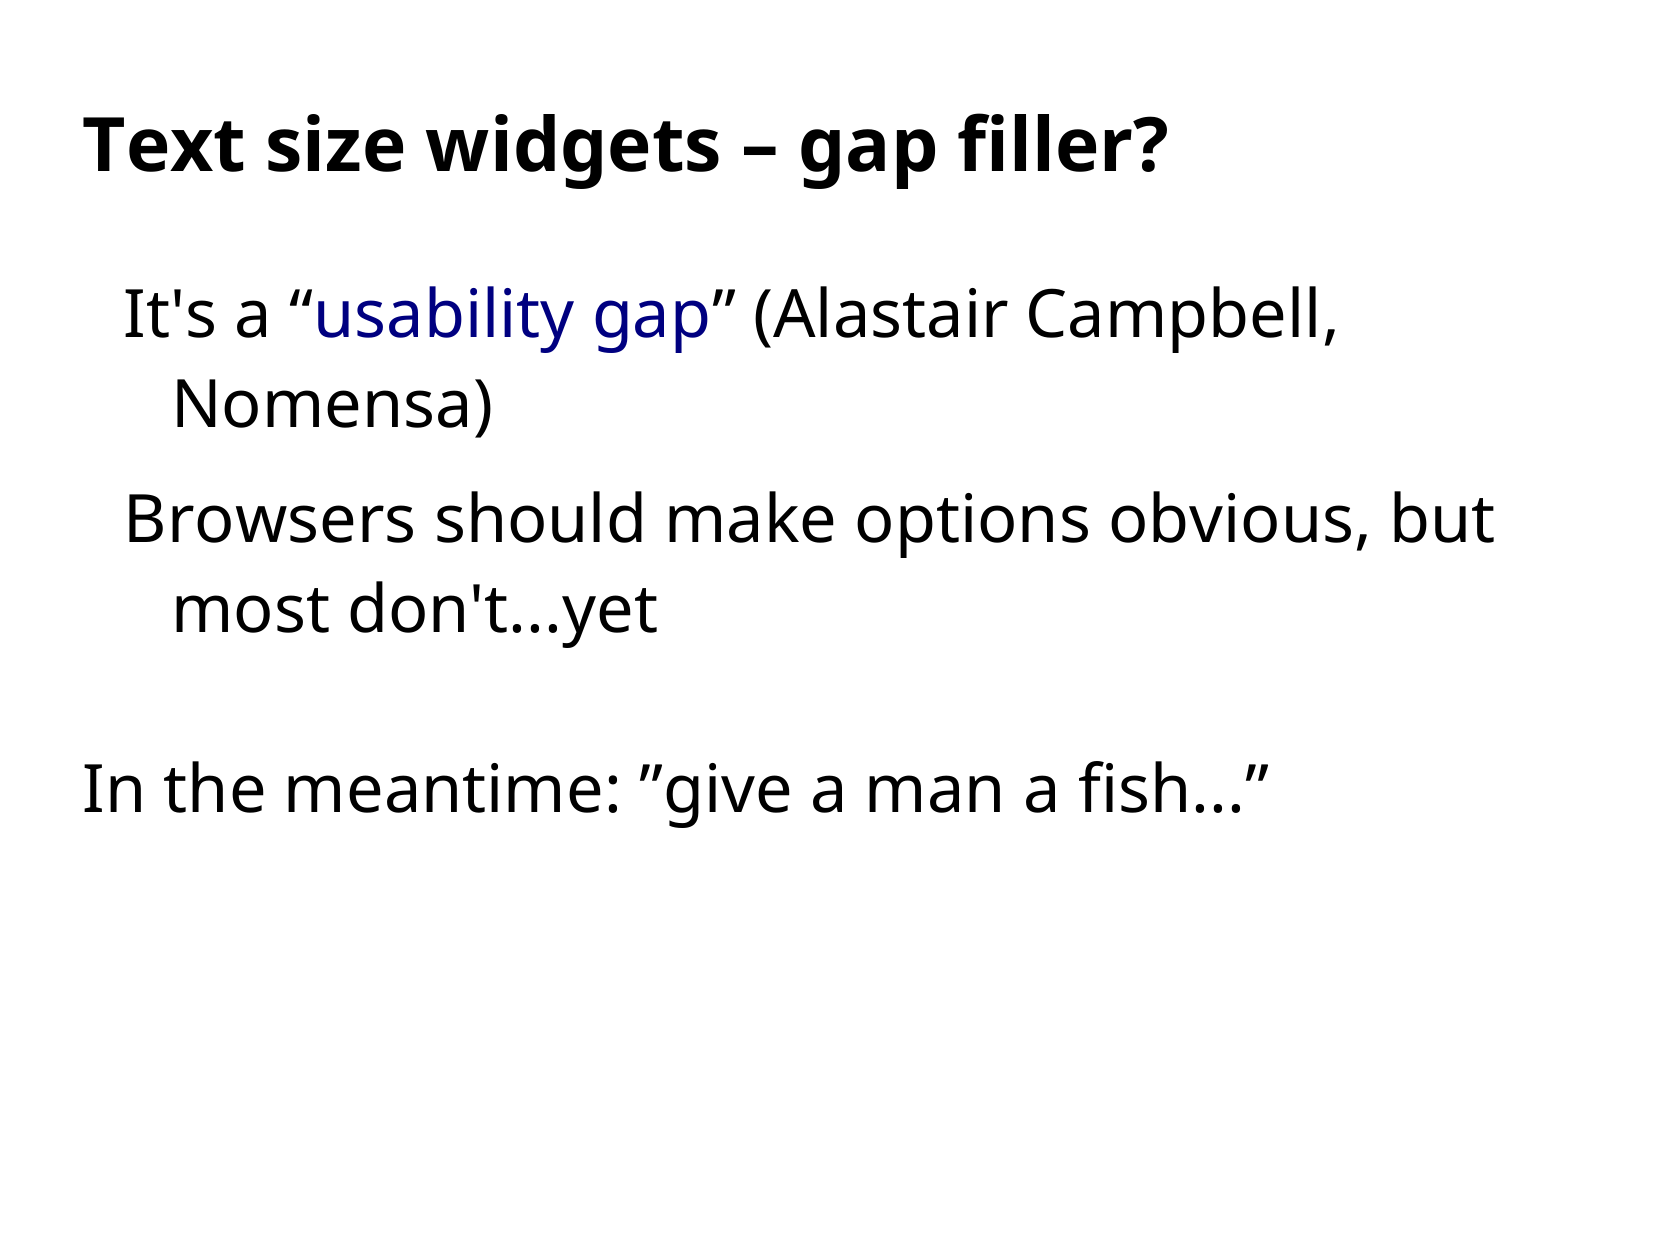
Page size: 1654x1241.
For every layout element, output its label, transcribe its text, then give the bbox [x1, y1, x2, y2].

list It's a “usability gap” (Alastair Campbell, Nomensa) Browsers should make options obvious, but most don't...yet In the meantime: ”give a man a fish...” [82, 265, 1571, 1137]
title Text size widgets – gap filler? [82, 86, 1571, 200]
